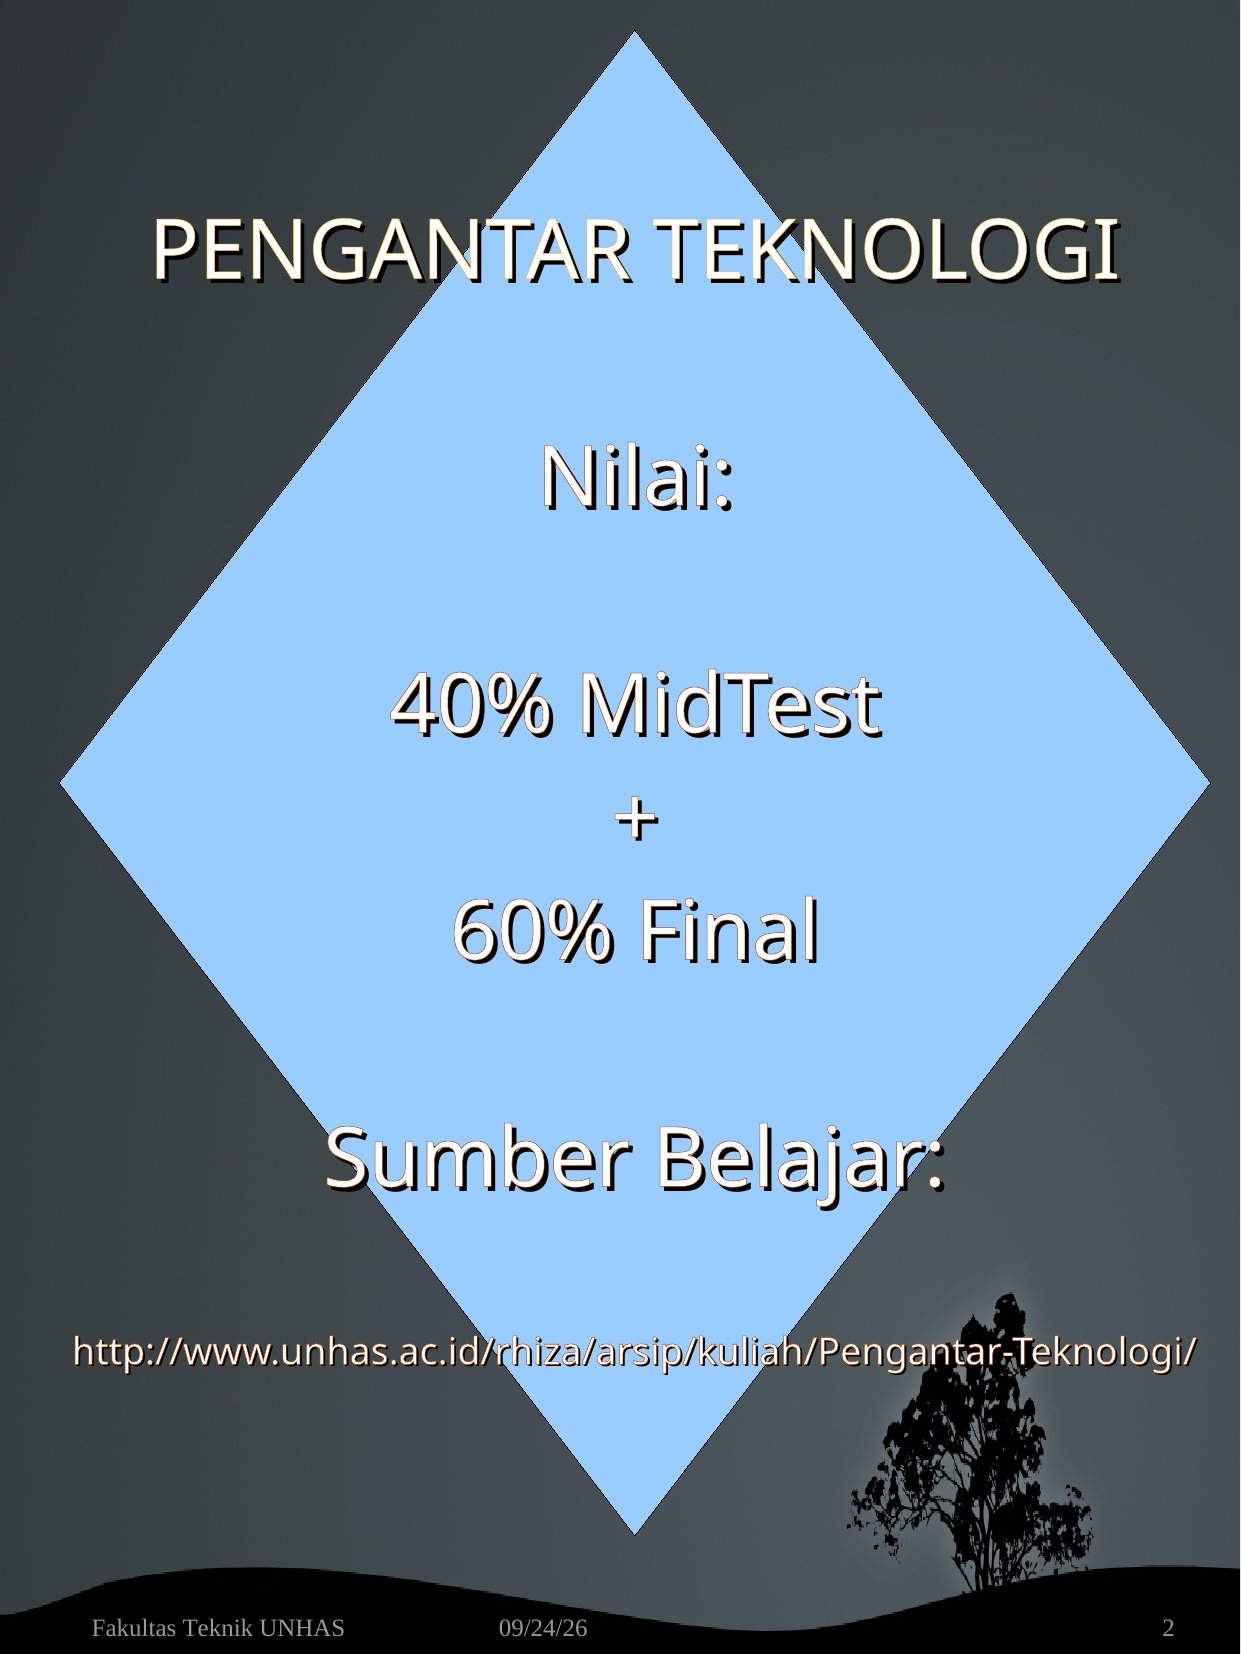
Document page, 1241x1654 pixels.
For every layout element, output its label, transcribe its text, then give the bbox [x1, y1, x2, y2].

text_box PENGANTAR TEKNOLOGI Nilai: 40% MidTest + 60% Final Sumber Belajar: http://www.unhas.ac.id/rhiza/arsip/kuliah/Pengantar-Teknologi/ [59, 29, 1211, 1536]
picture [0, 0, 1241, 1654]
